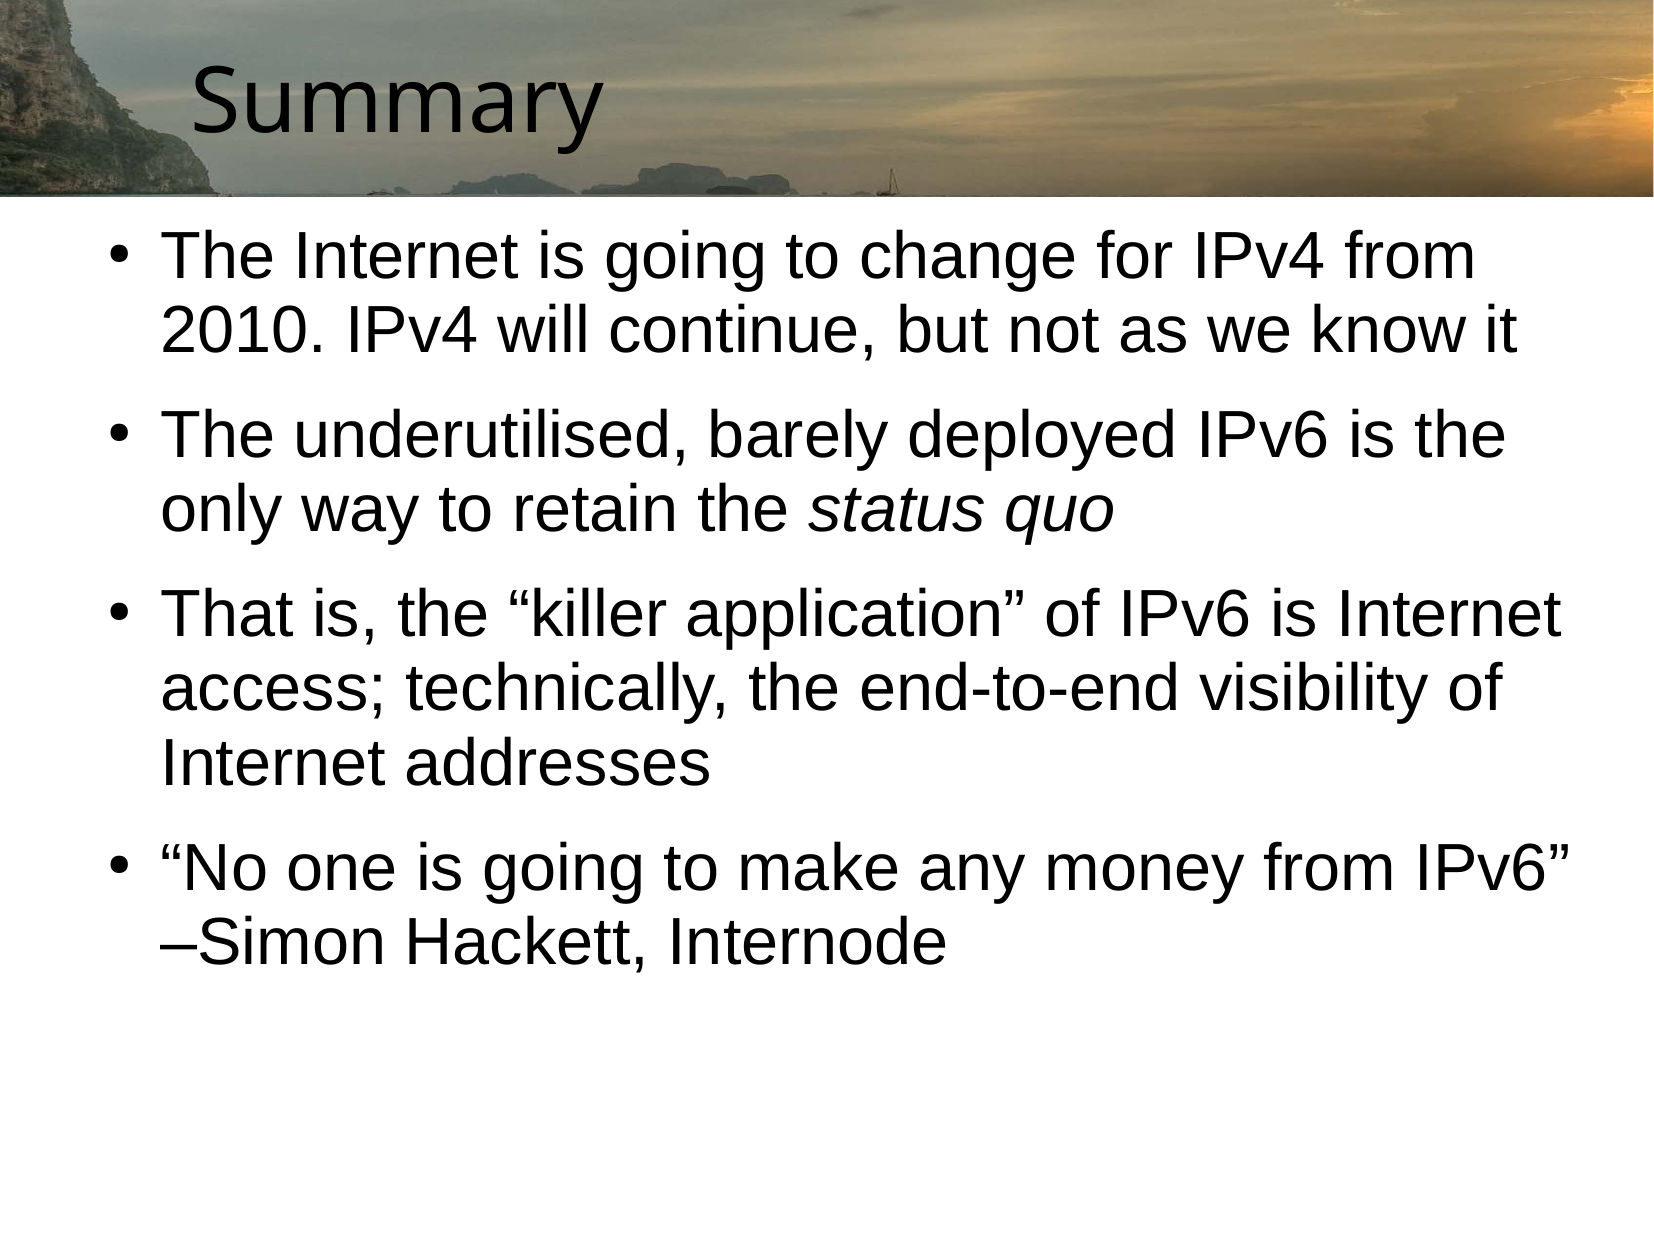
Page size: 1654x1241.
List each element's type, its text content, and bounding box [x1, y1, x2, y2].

title Summary [190, 0, 1571, 194]
picture [0, 0, 1654, 197]
list The Internet is going to change for IPv4 from 2010. IPv4 will continue, but not as we know it The underutilised, barely deployed IPv6 is the only way to retain the status quo That is, the “killer application” of IPv6 is Internet access; technically, the end-to-end visibility of Internet addresses “No one is going to make any money from IPv6” –Simon Hackett, Internode [89, 217, 1578, 1226]
